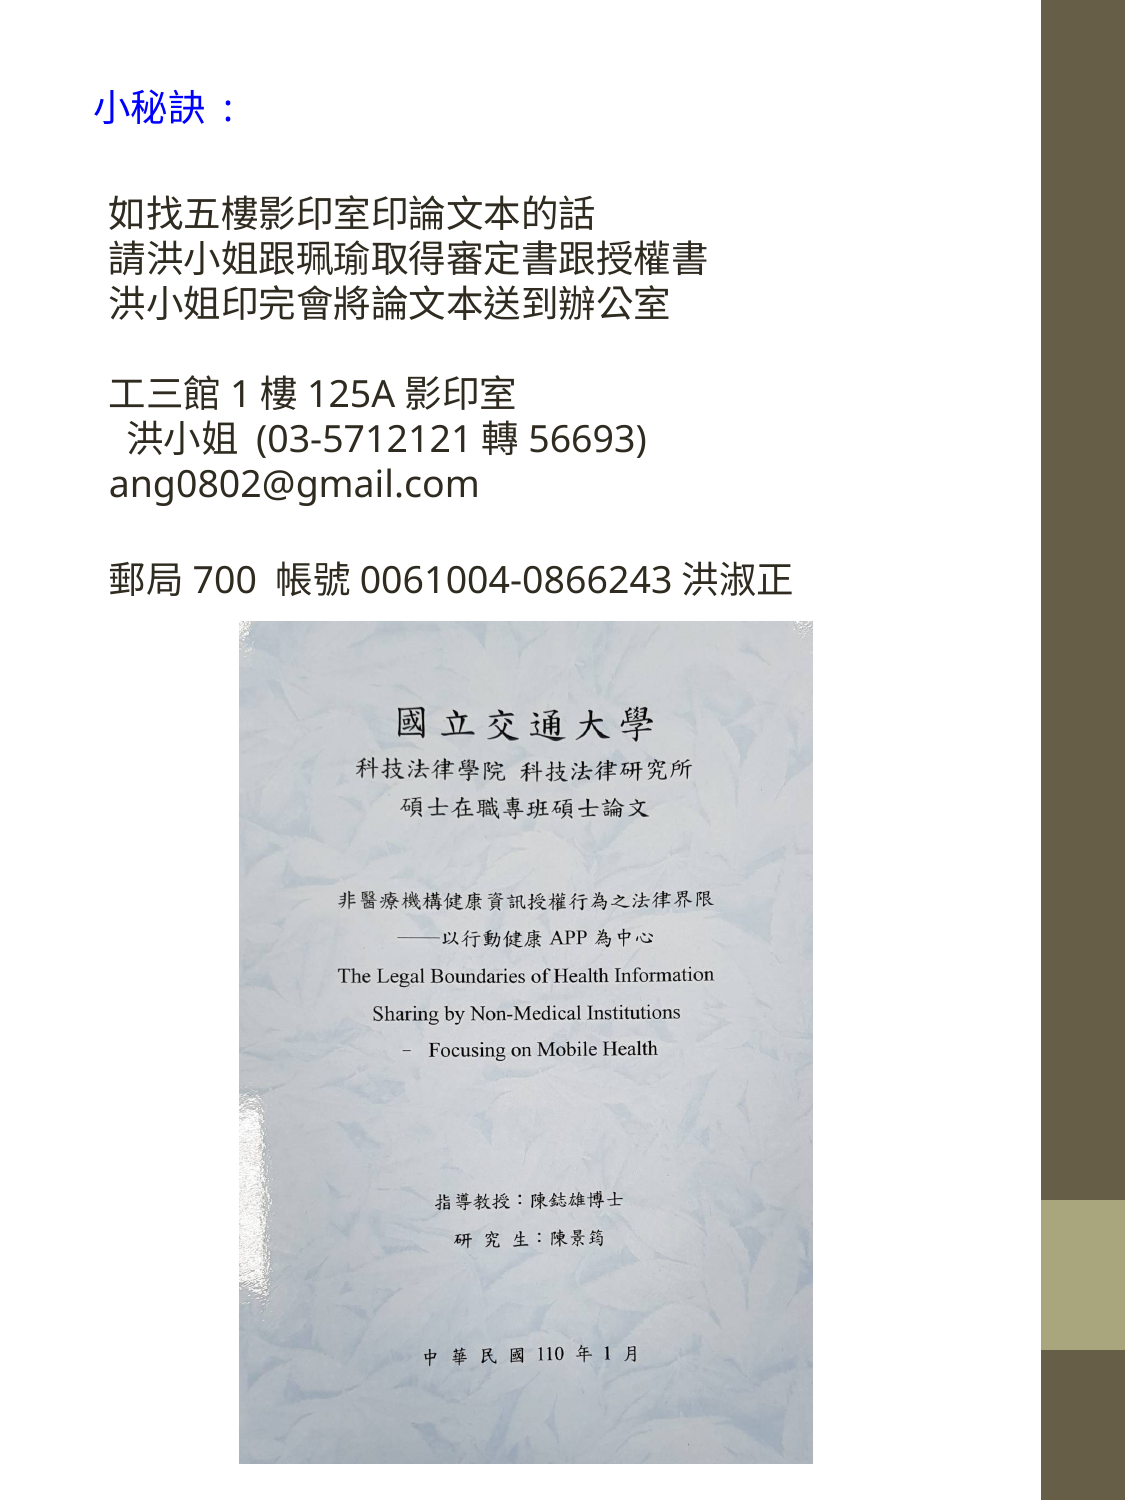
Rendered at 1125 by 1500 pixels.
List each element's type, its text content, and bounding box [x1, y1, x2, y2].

text_box 如找五樓影印室印論文本的話 請洪小姐跟珮瑜取得審定書跟授權書 洪小姐印完會將論文本送到辦公室 工三館1樓125A影印室 洪小姐 (03-5712121轉56693) ang0802@gmail.com 郵局700 帳號0061004-0866243洪淑正 [93, 183, 773, 653]
text_box 小秘訣 : [78, 77, 248, 137]
picture [239, 621, 813, 1464]
